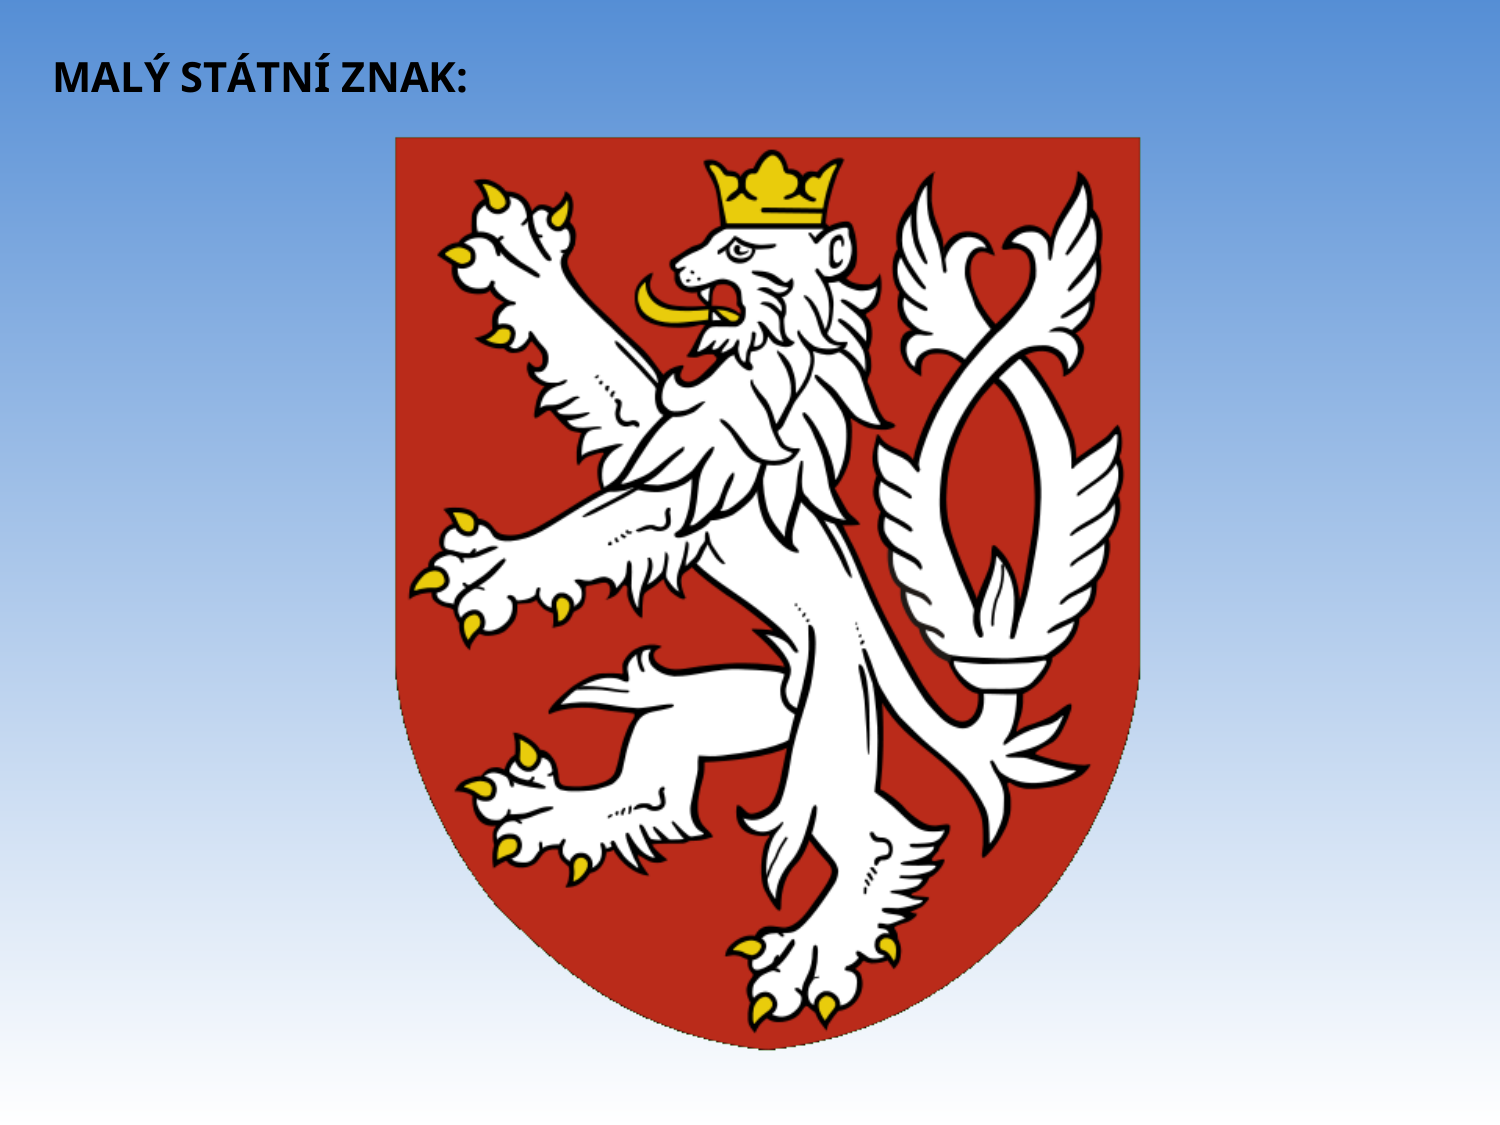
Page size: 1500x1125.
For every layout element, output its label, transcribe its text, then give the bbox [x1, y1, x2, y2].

text_box MALÝ STÁTNÍ ZNAK: [37, 42, 484, 109]
picture [383, 125, 1153, 1063]
